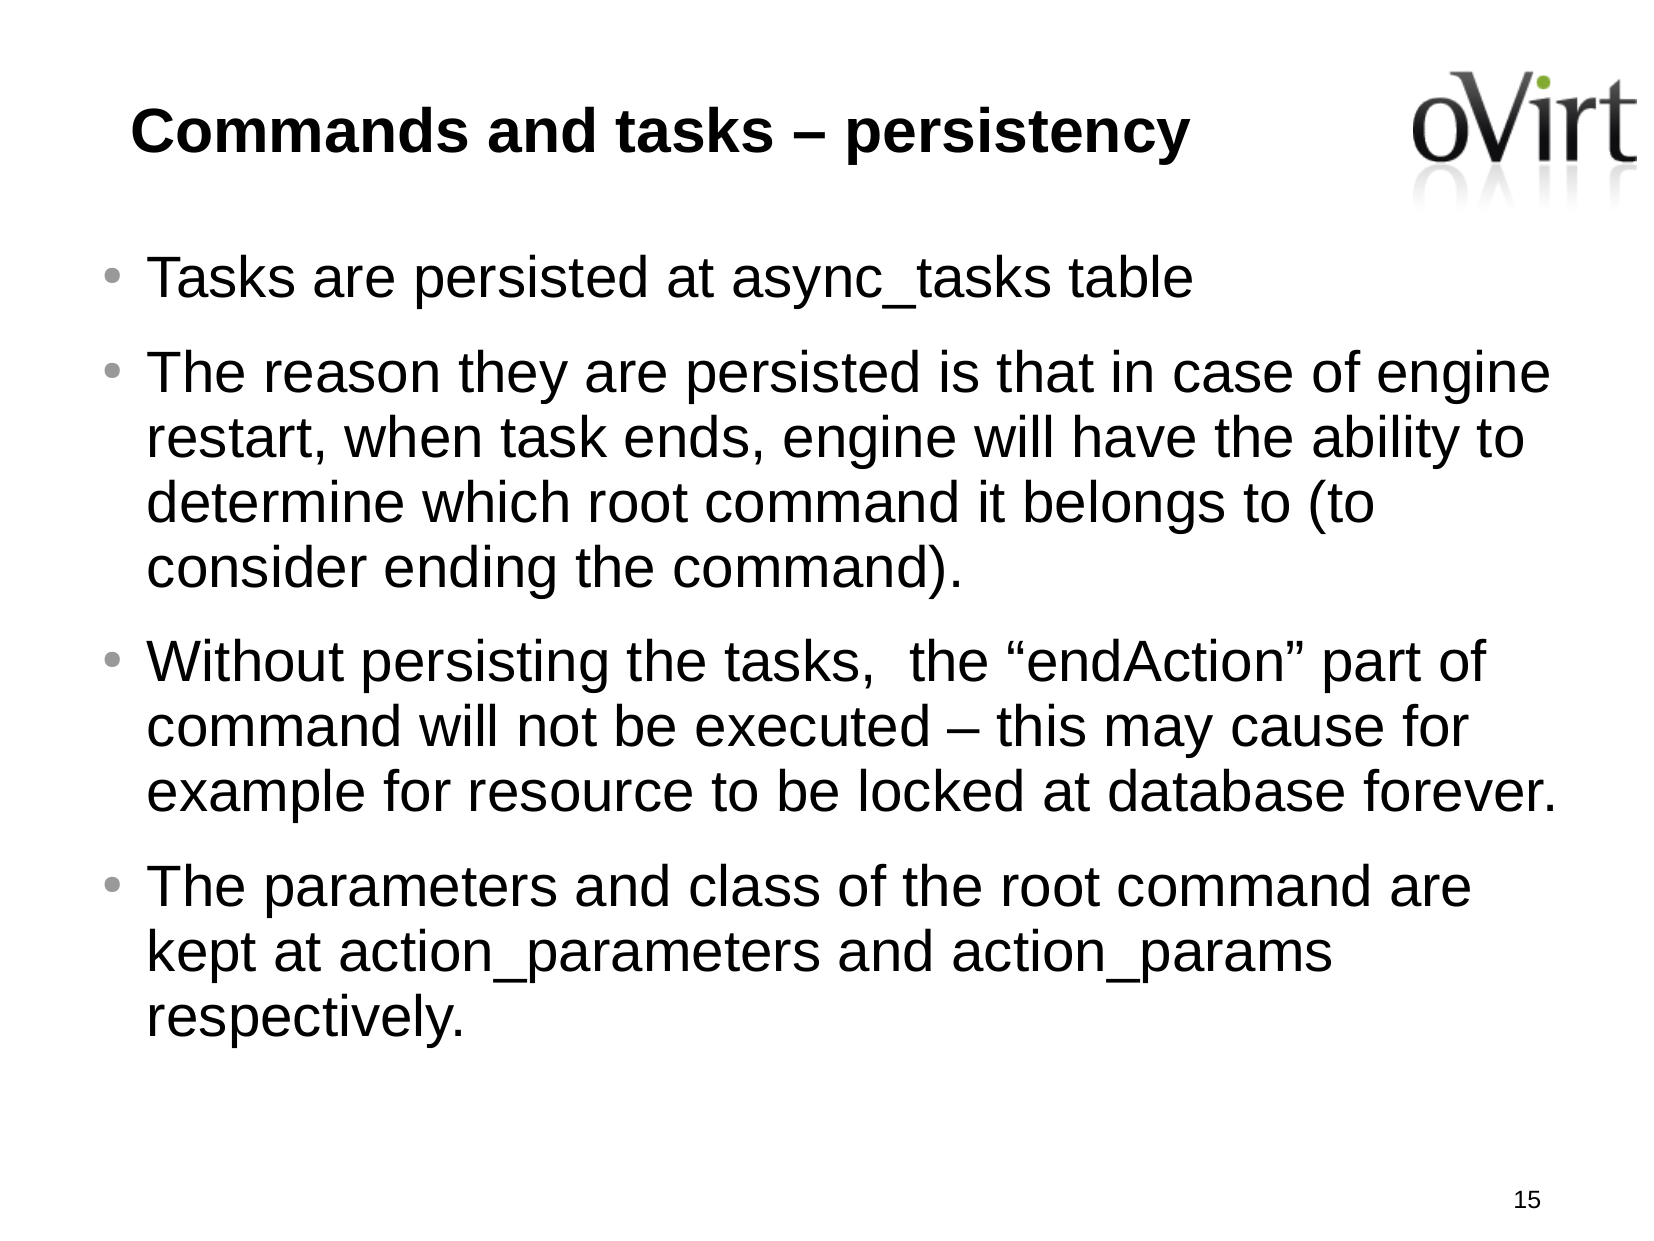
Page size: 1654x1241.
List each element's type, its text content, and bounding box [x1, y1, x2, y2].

list Tasks are persisted at async_tasks table The reason they are persisted is that in case of engine restart, when task ends, engine will have the ability to determine which root command it belongs to (to consider ending the command). Without persisting the tasks, the “endAction” part of command will not be executed – this may cause for example for resource to be locked at database forever. The parameters and class of the root command are kept at action_parameters and action_params respectively. [86, 244, 1576, 1049]
picture [1413, 63, 1637, 212]
title Commands and tasks – persistency [82, 37, 1303, 226]
